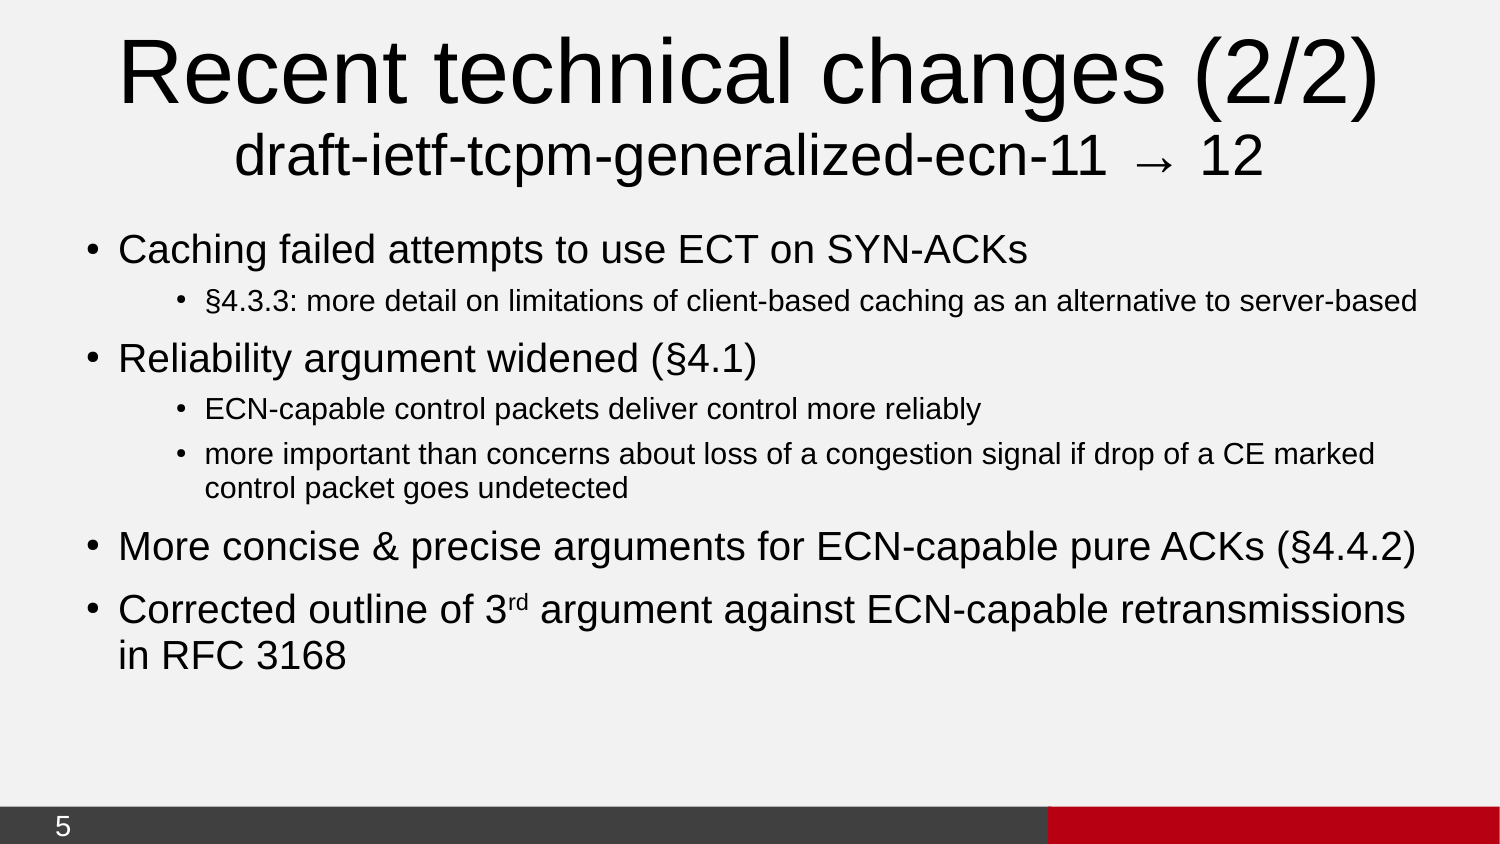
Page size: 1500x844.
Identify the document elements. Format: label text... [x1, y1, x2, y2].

list Caching failed attempts to use ECT on SYN-ACKs §4.3.3: more detail on limitations of client-based caching as an alternative to server-based Reliability argument widened (§4.1) ECN-capable control packets deliver control more reliably more important than concerns about loss of a congestion signal if drop of a CE marked control packet goes undetected More concise & precise arguments for ECN-capable pure ACKs (§4.4.2) Corrected outline of 3rd argument against ECN-capable retransmissions in RFC 3168 [75, 226, 1425, 717]
title Recent technical changes (2/2) draft-ietf-tcpm-generalized-ecn-11 → 12 [75, 20, 1425, 188]
